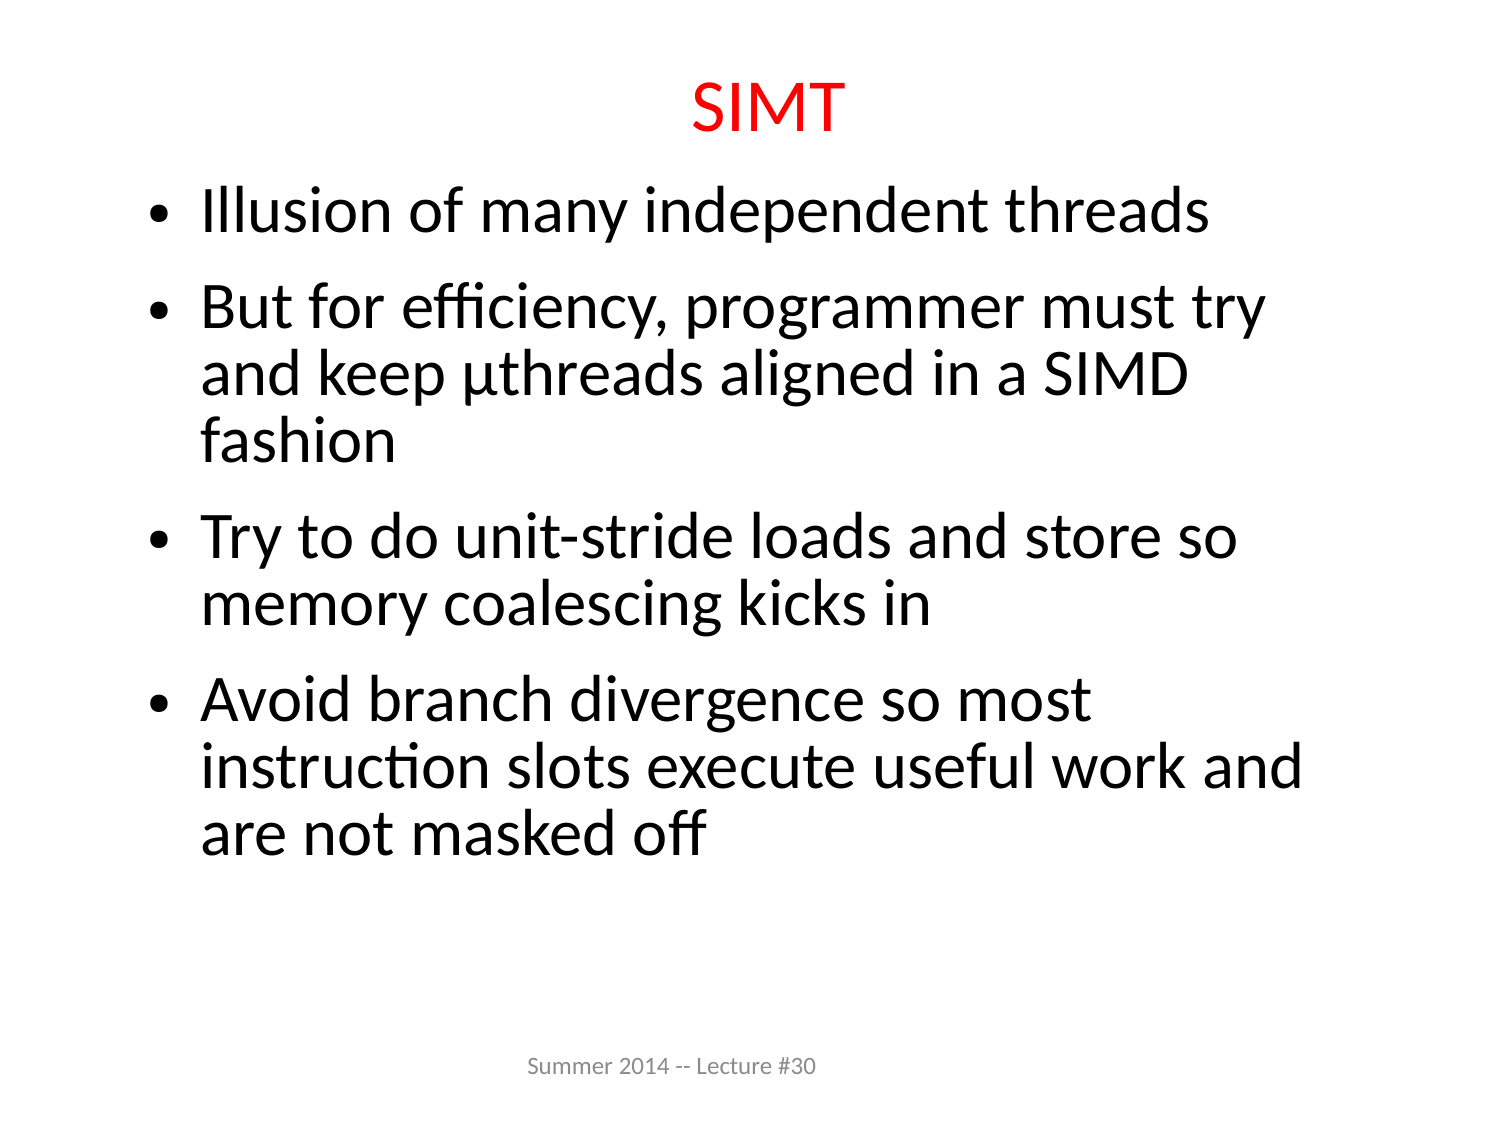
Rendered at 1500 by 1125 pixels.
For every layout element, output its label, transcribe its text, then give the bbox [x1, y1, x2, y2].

title SIMT [75, 37, 1463, 188]
list Illusion of many independent threads But for efficiency, programmer must try and keep µthreads aligned in a SIMD fashion Try to do unit-stride loads and store so memory coalescing kicks in Avoid branch divergence so most instruction slots execute useful work and are not masked off [114, 174, 1375, 1005]
